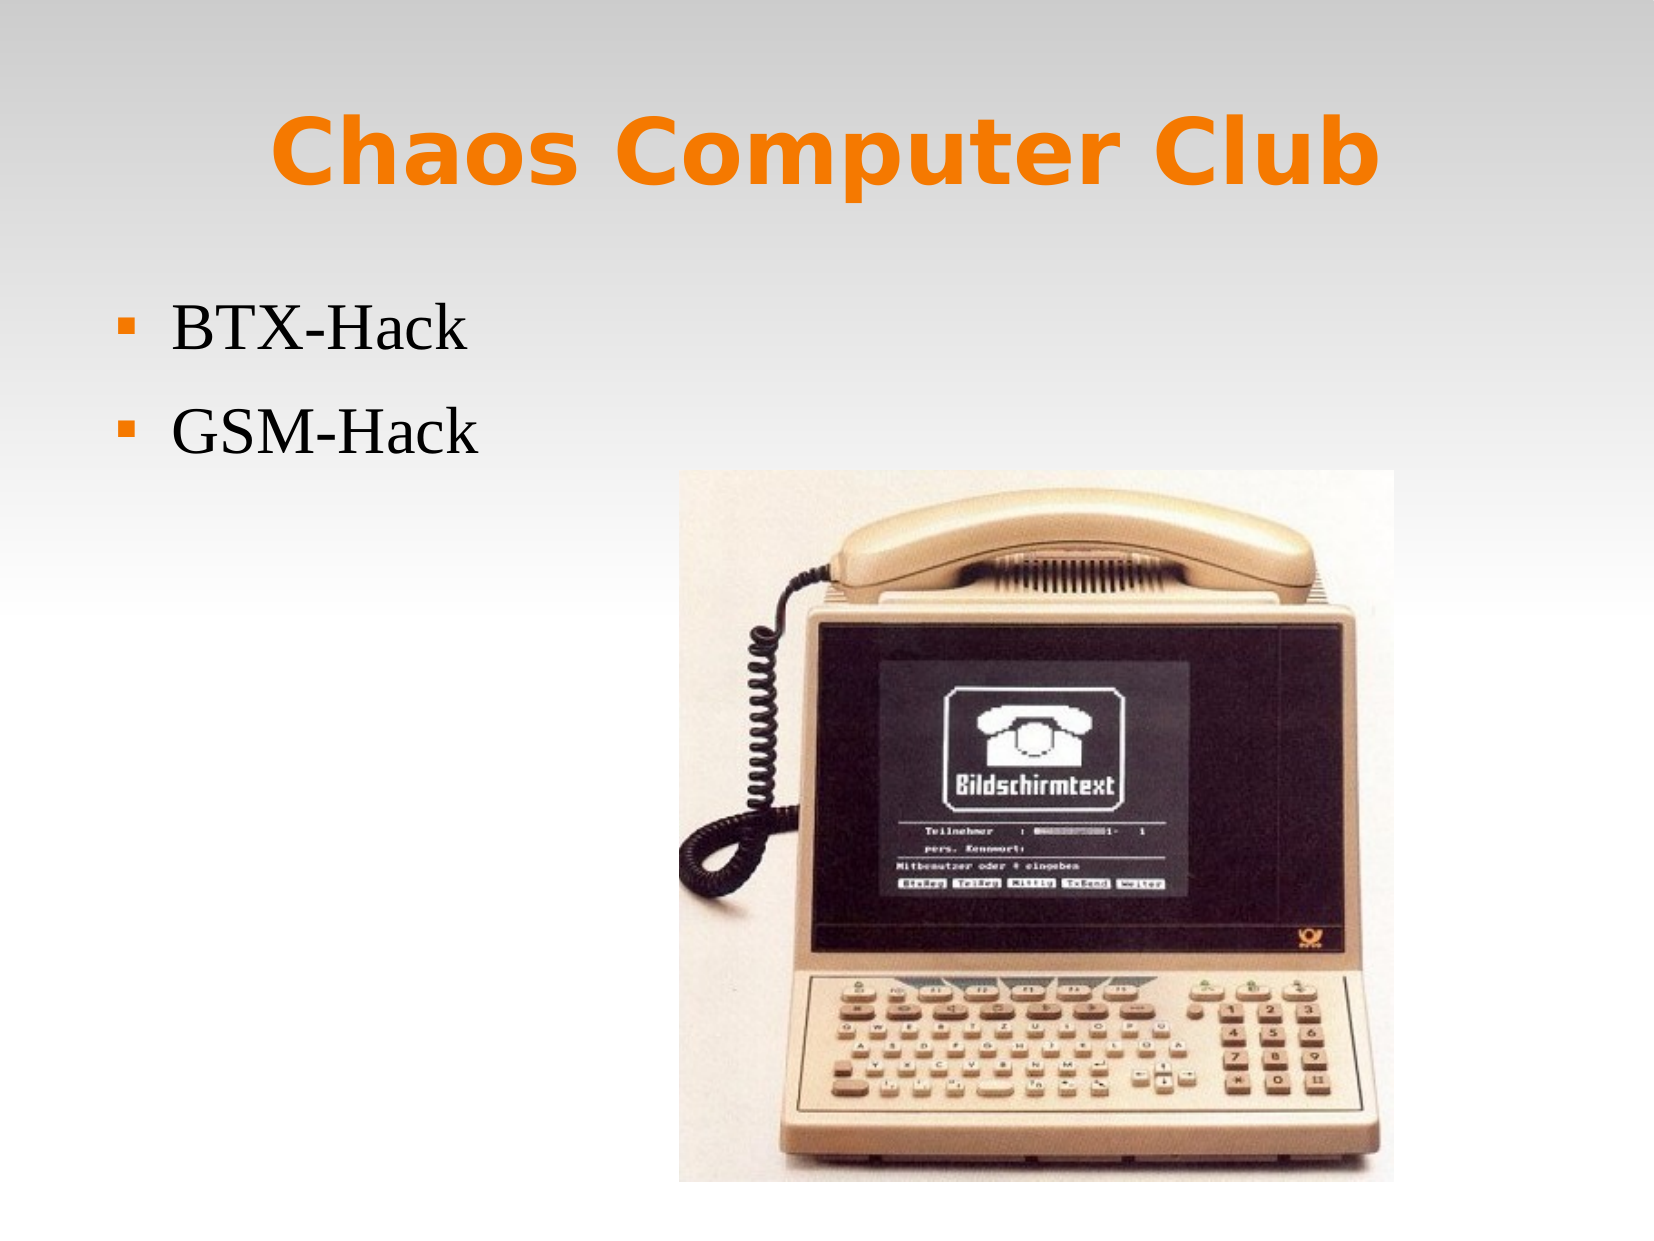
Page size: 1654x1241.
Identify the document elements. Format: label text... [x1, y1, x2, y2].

title Chaos Computer Club [82, 56, 1571, 250]
picture [679, 470, 1394, 1182]
list BTX-Hack GSM-Hack [82, 290, 1571, 1094]
